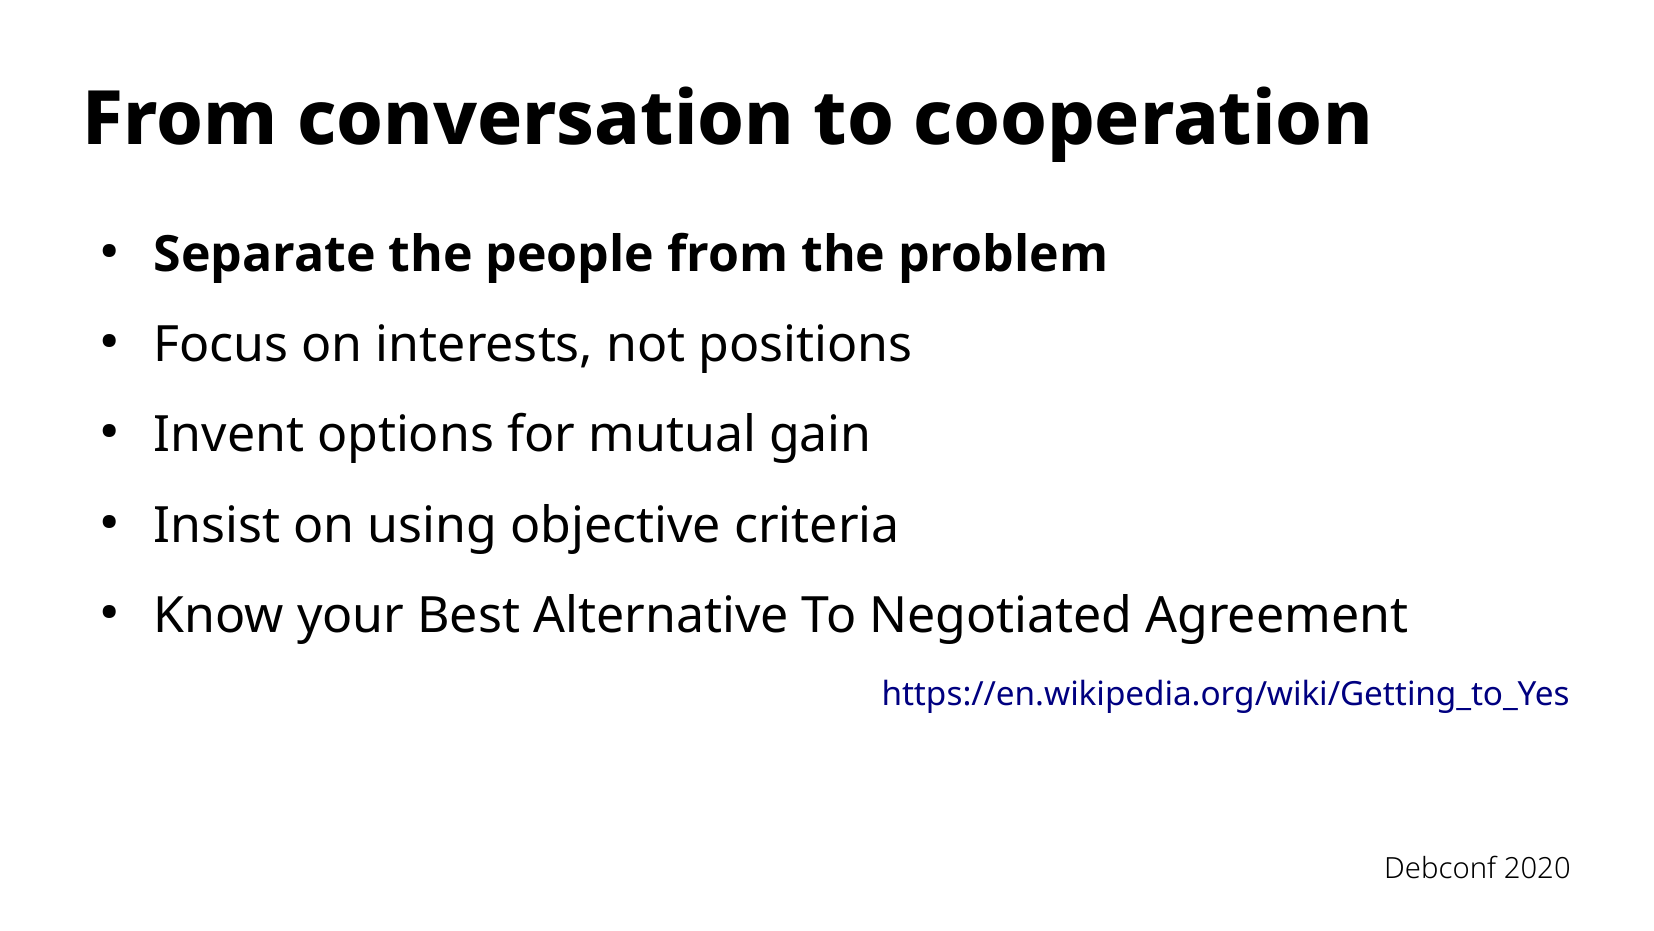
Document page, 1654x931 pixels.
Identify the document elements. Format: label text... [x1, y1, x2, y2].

title From conversation to cooperation [82, 27, 1571, 203]
list Separate the people from the problem Focus on interests, not positions Invent options for mutual gain Insist on using objective criteria Know your Best Alternative To Negotiated Agreement https://en.wikipedia.org/wiki/Getting_to_Yes [82, 217, 1571, 758]
